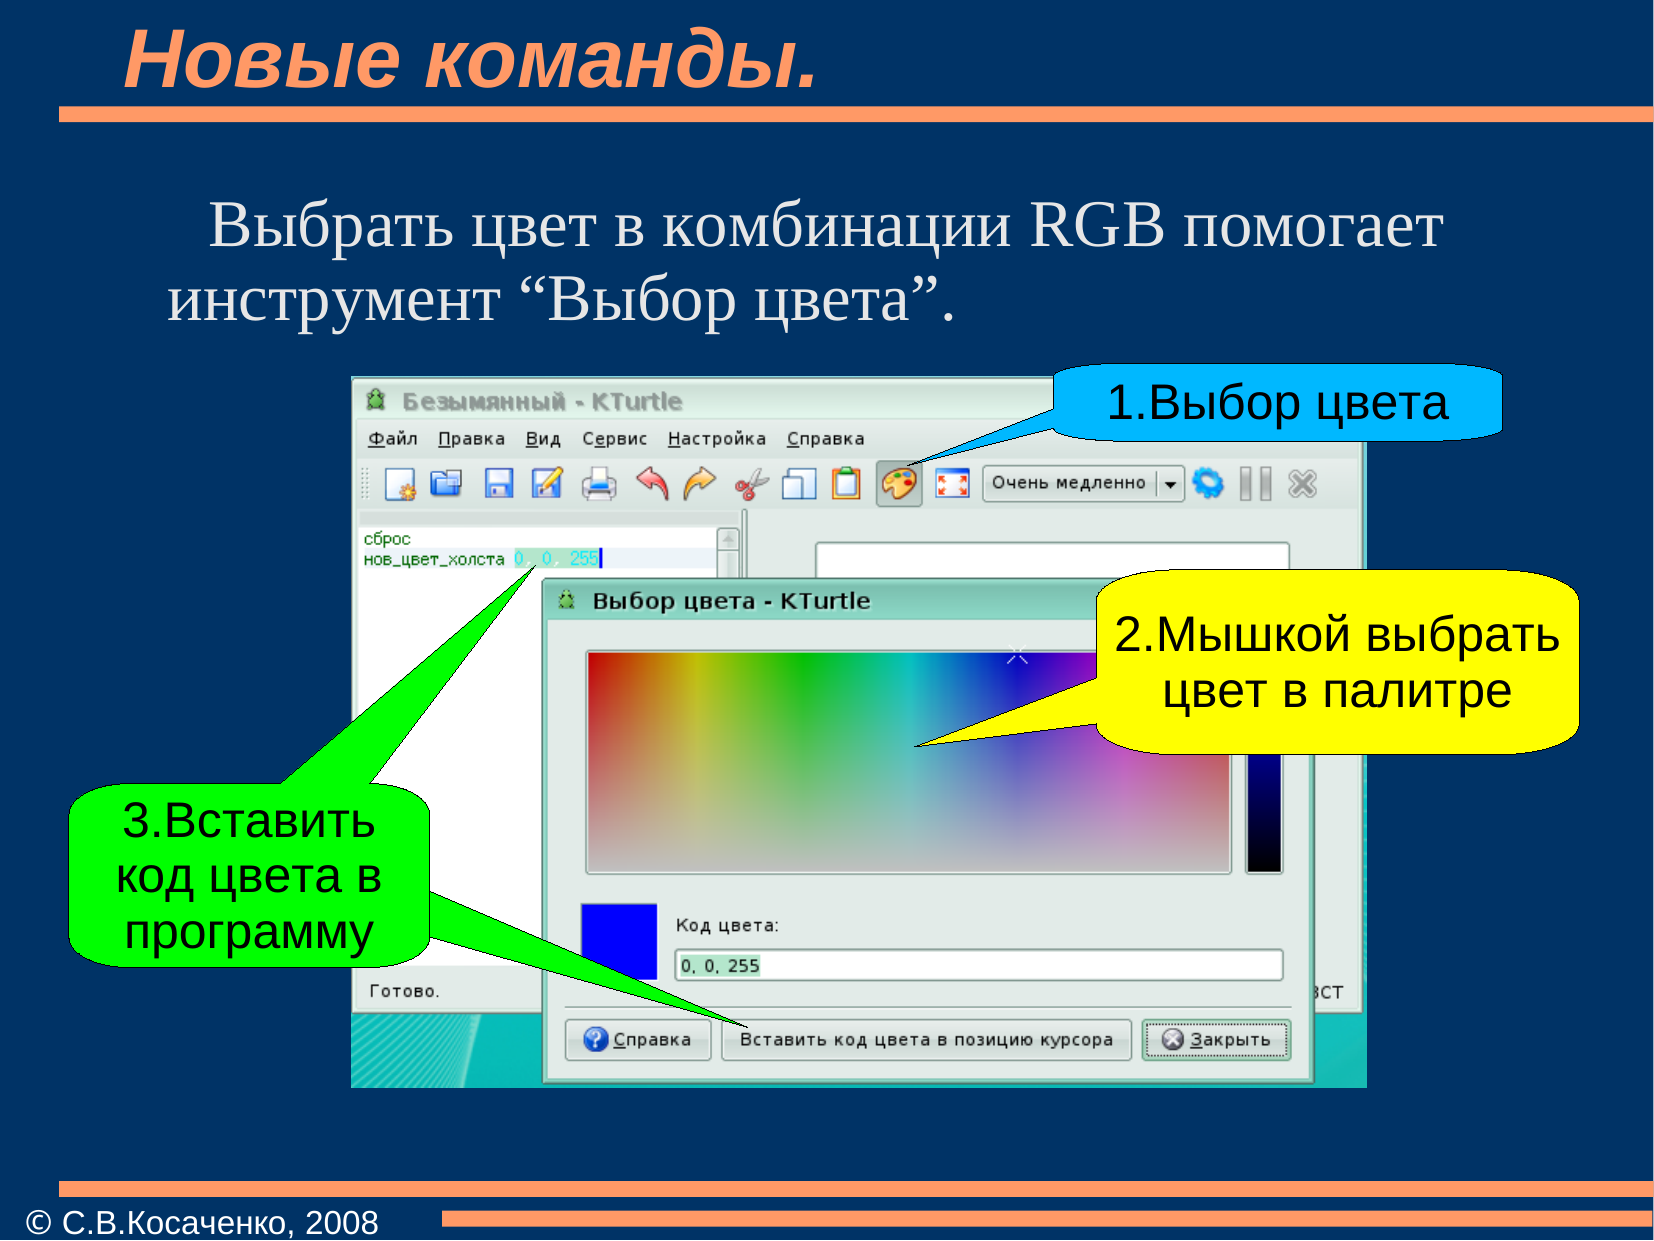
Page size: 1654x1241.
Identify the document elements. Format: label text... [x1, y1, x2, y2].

list Выбрать цвет в комбинации RGB помогает инструмент “Выбор цвета”. [167, 187, 1559, 1076]
text_box Вставить код цвета в программу [430, 891, 748, 1028]
text_box 1.Выбор цвета [907, 363, 1503, 466]
text_box 3.Вставить код цвета в программу [68, 565, 536, 968]
text_box 2.Мышкой выбрать цвет в палитре [914, 569, 1580, 755]
picture [351, 1076, 1367, 1088]
title Новые команды. [123, 0, 1536, 119]
